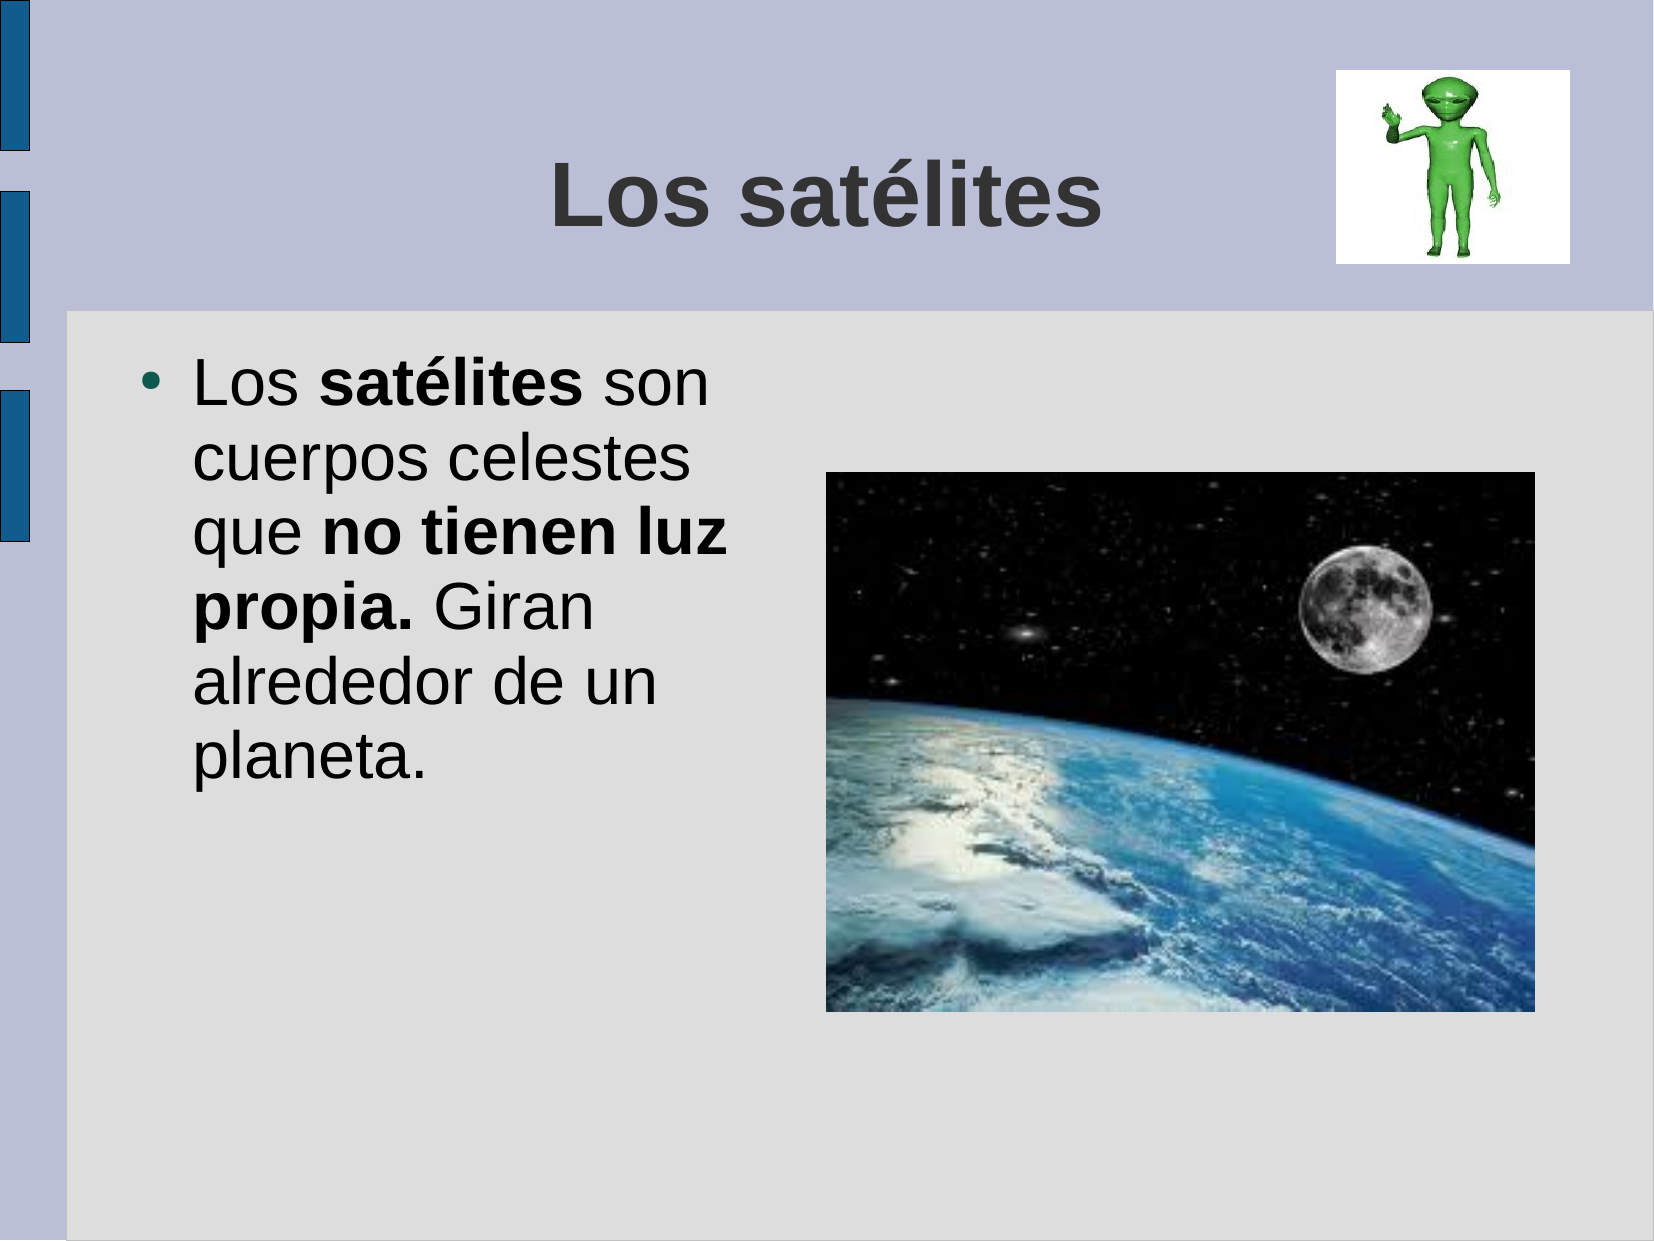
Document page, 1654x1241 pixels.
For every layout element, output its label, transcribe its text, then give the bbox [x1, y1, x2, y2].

title Los satélites [121, 91, 1534, 299]
list Los satélites son cuerpos celestes que no tienen luz propia. Giran alrededor de un planeta. [121, 344, 811, 1164]
picture [826, 472, 1535, 1013]
picture [1336, 70, 1570, 264]
